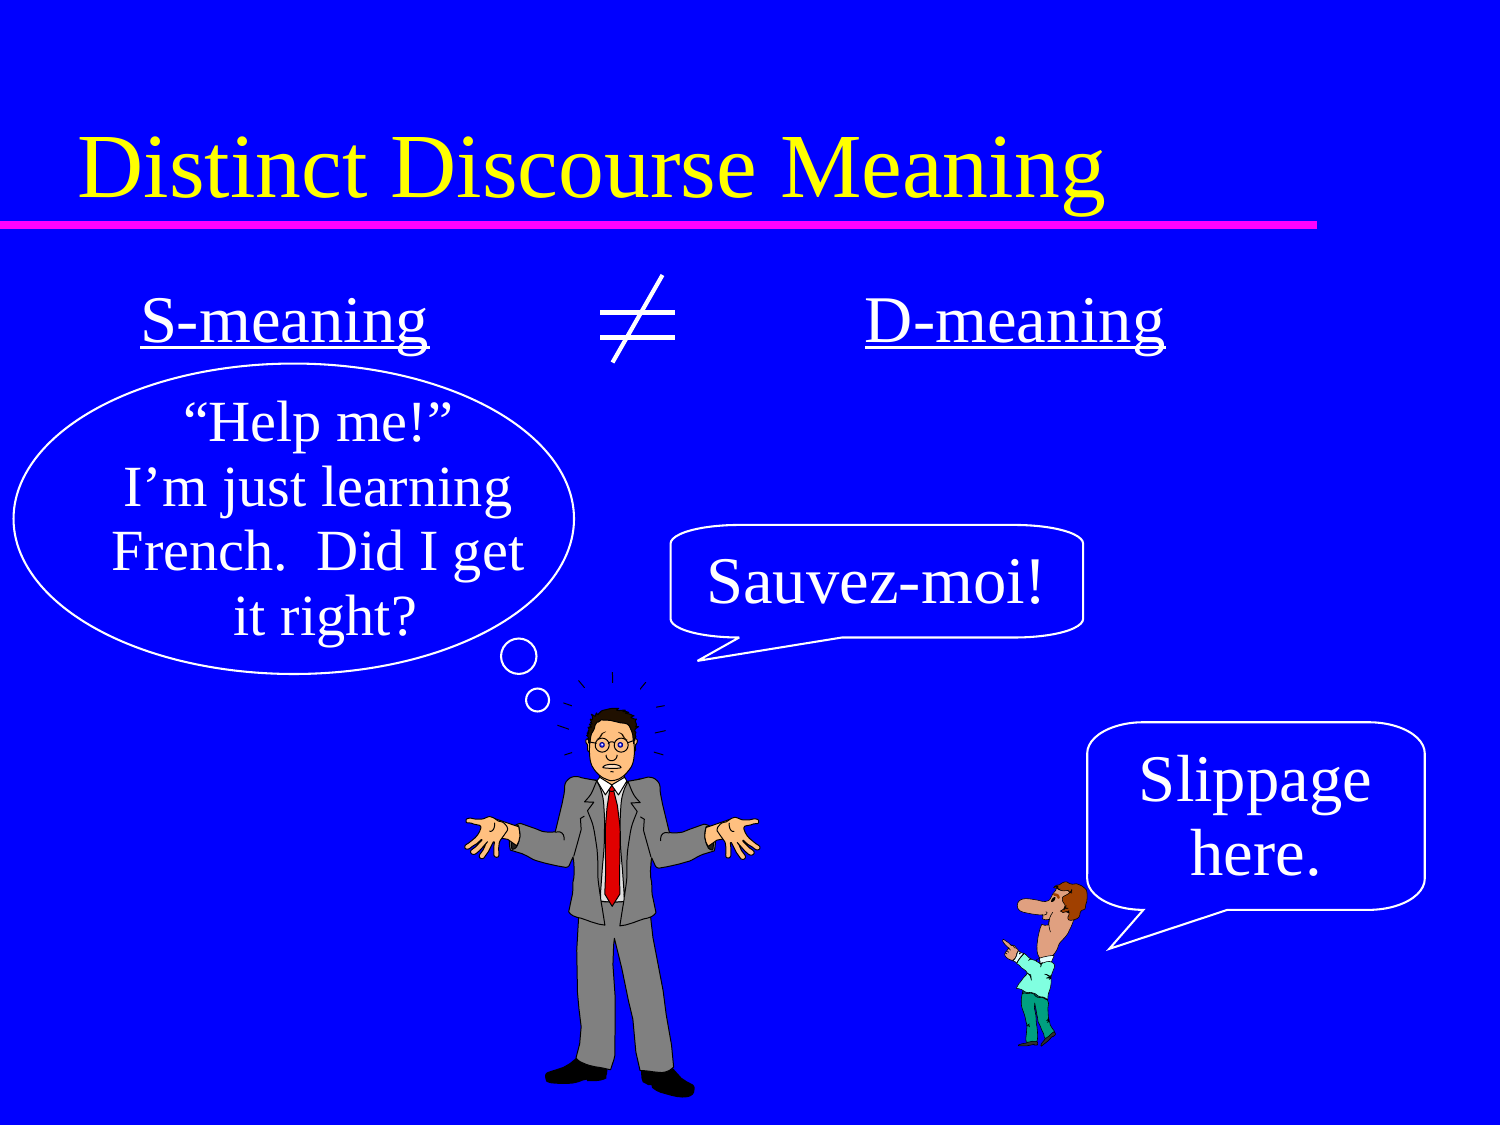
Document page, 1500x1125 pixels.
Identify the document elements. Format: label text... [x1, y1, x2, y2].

text_box D-meaning [849, 274, 1225, 365]
text_box “Help me!” I’m just learning French. Did I get it right? [13, 365, 575, 674]
title Distinct Discourse Meaning [62, 43, 1338, 225]
text_box S-meaning [124, 274, 513, 365]
text_box Sauvez-moi! [670, 524, 1084, 661]
text_box Slippage here. [1087, 722, 1425, 949]
chart [463, 671, 763, 1098]
chart [1001, 881, 1089, 1047]
